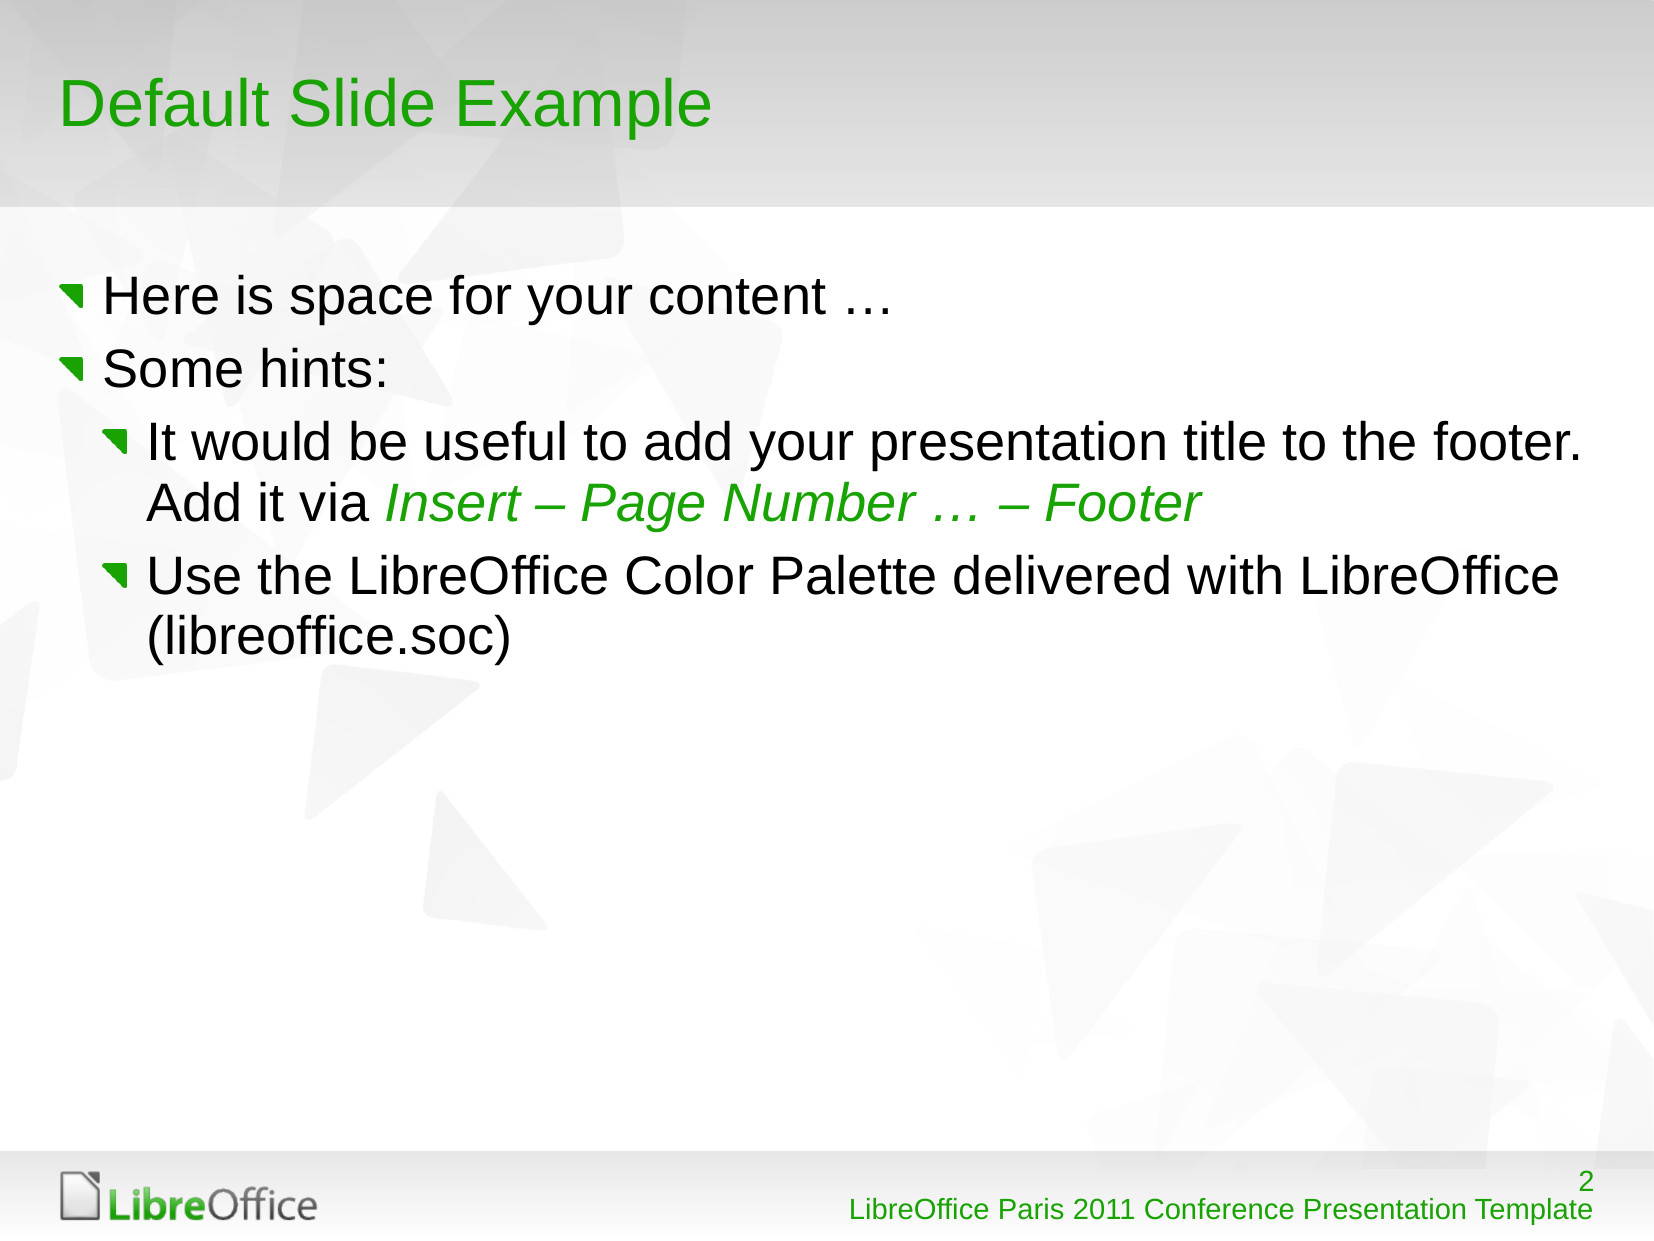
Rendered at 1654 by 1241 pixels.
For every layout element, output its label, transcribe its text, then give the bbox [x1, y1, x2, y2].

picture [41, 1152, 337, 1240]
picture [915, 548, 1654, 1169]
picture [0, 0, 783, 931]
title Default Slide Example [59, 29, 1595, 178]
list Here is space for your content … Some hints: It would be useful to add your presentation title to the footer. Add it via Insert – Page Number … – Footer Use the LibreOffice Color Palette delivered with LibreOffice (libreoffice.soc) [59, 265, 1595, 1114]
